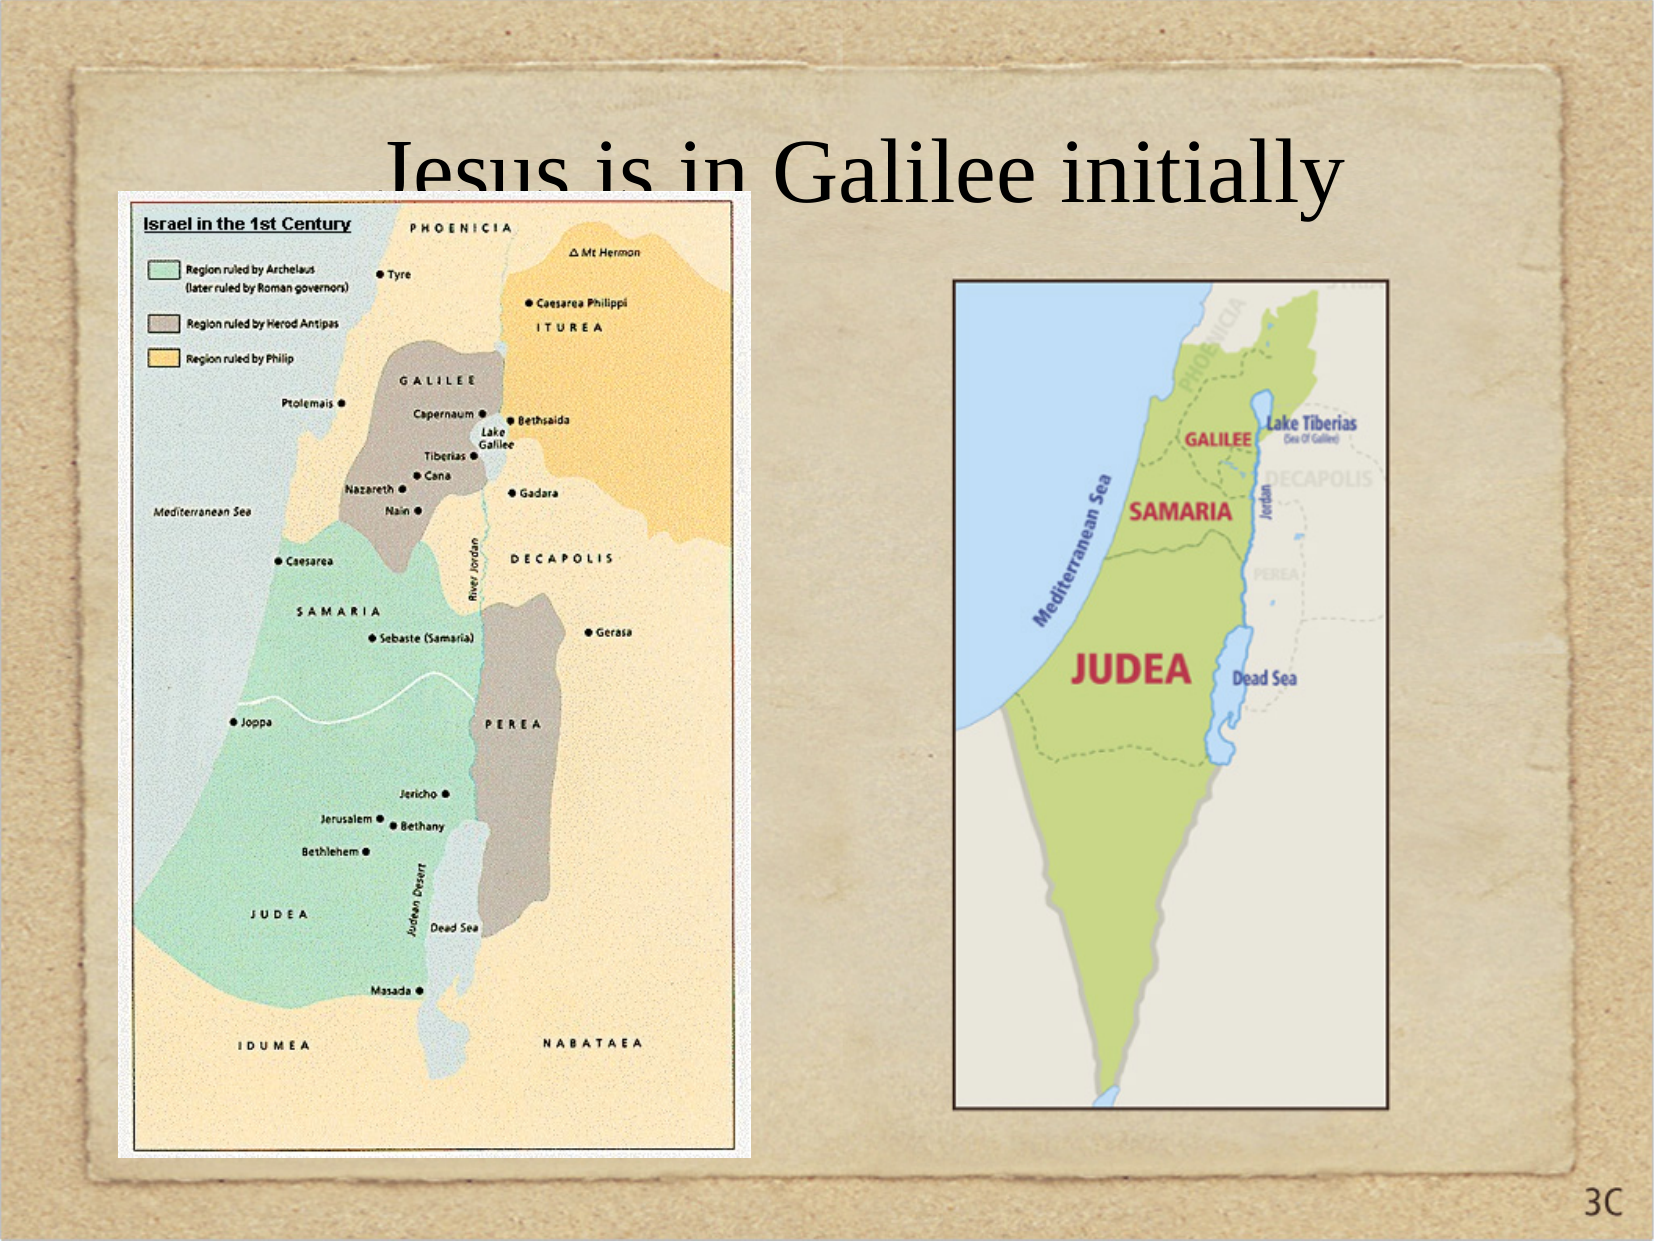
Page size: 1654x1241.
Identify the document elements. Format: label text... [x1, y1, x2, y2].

text_box [751, 660, 1654, 961]
picture [0, 0, 1654, 1241]
text_box Jesus is in Galilee initially [187, 62, 1538, 180]
